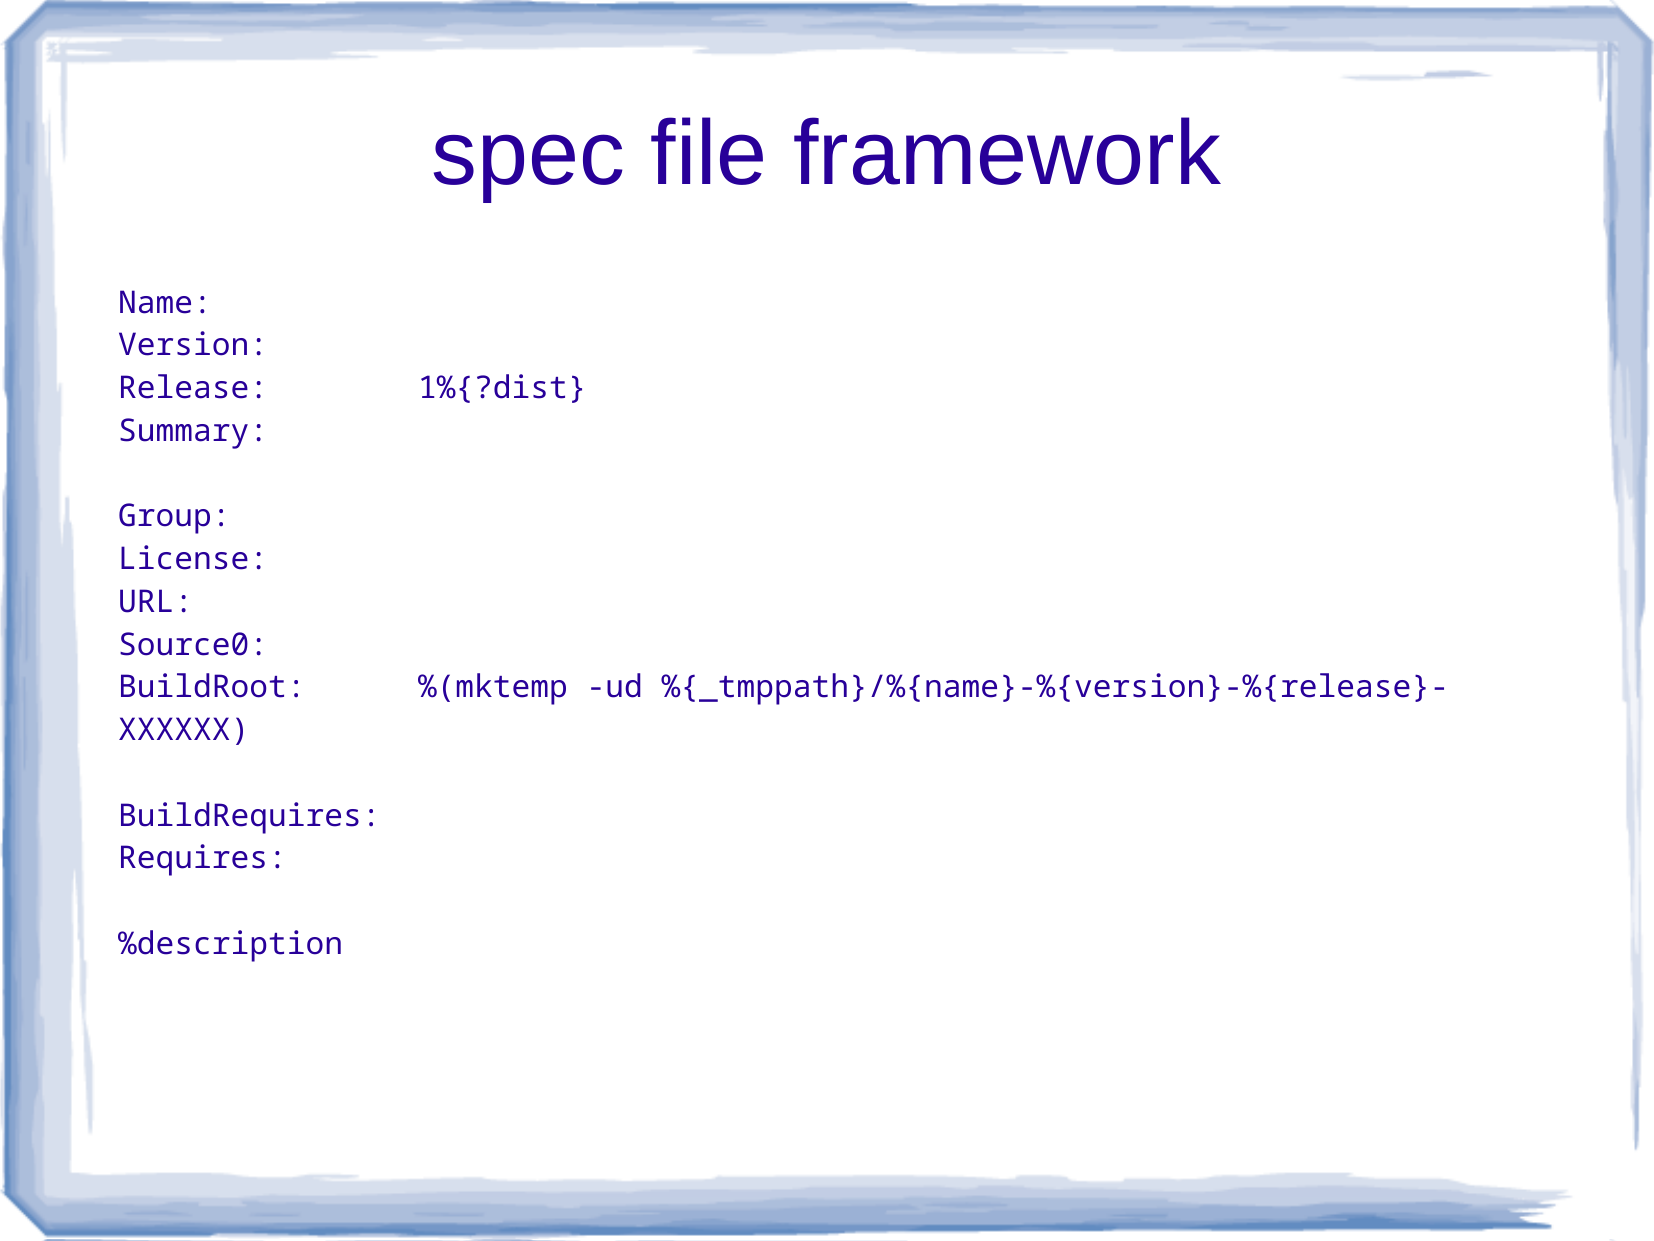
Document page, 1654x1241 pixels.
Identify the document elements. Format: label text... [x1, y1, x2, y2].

subtitle Name: Version: Release: 1%{?dist} Summary: Group: License: URL: Source0: BuildRoot: %(mktemp -ud %{_tmppath}/%{name}-%{version}-%{release}-XXXXXX) BuildRequires: Requires: %description [118, 332, 1571, 997]
title spec file framework [82, 56, 1571, 250]
picture [0, 0, 1654, 1241]
